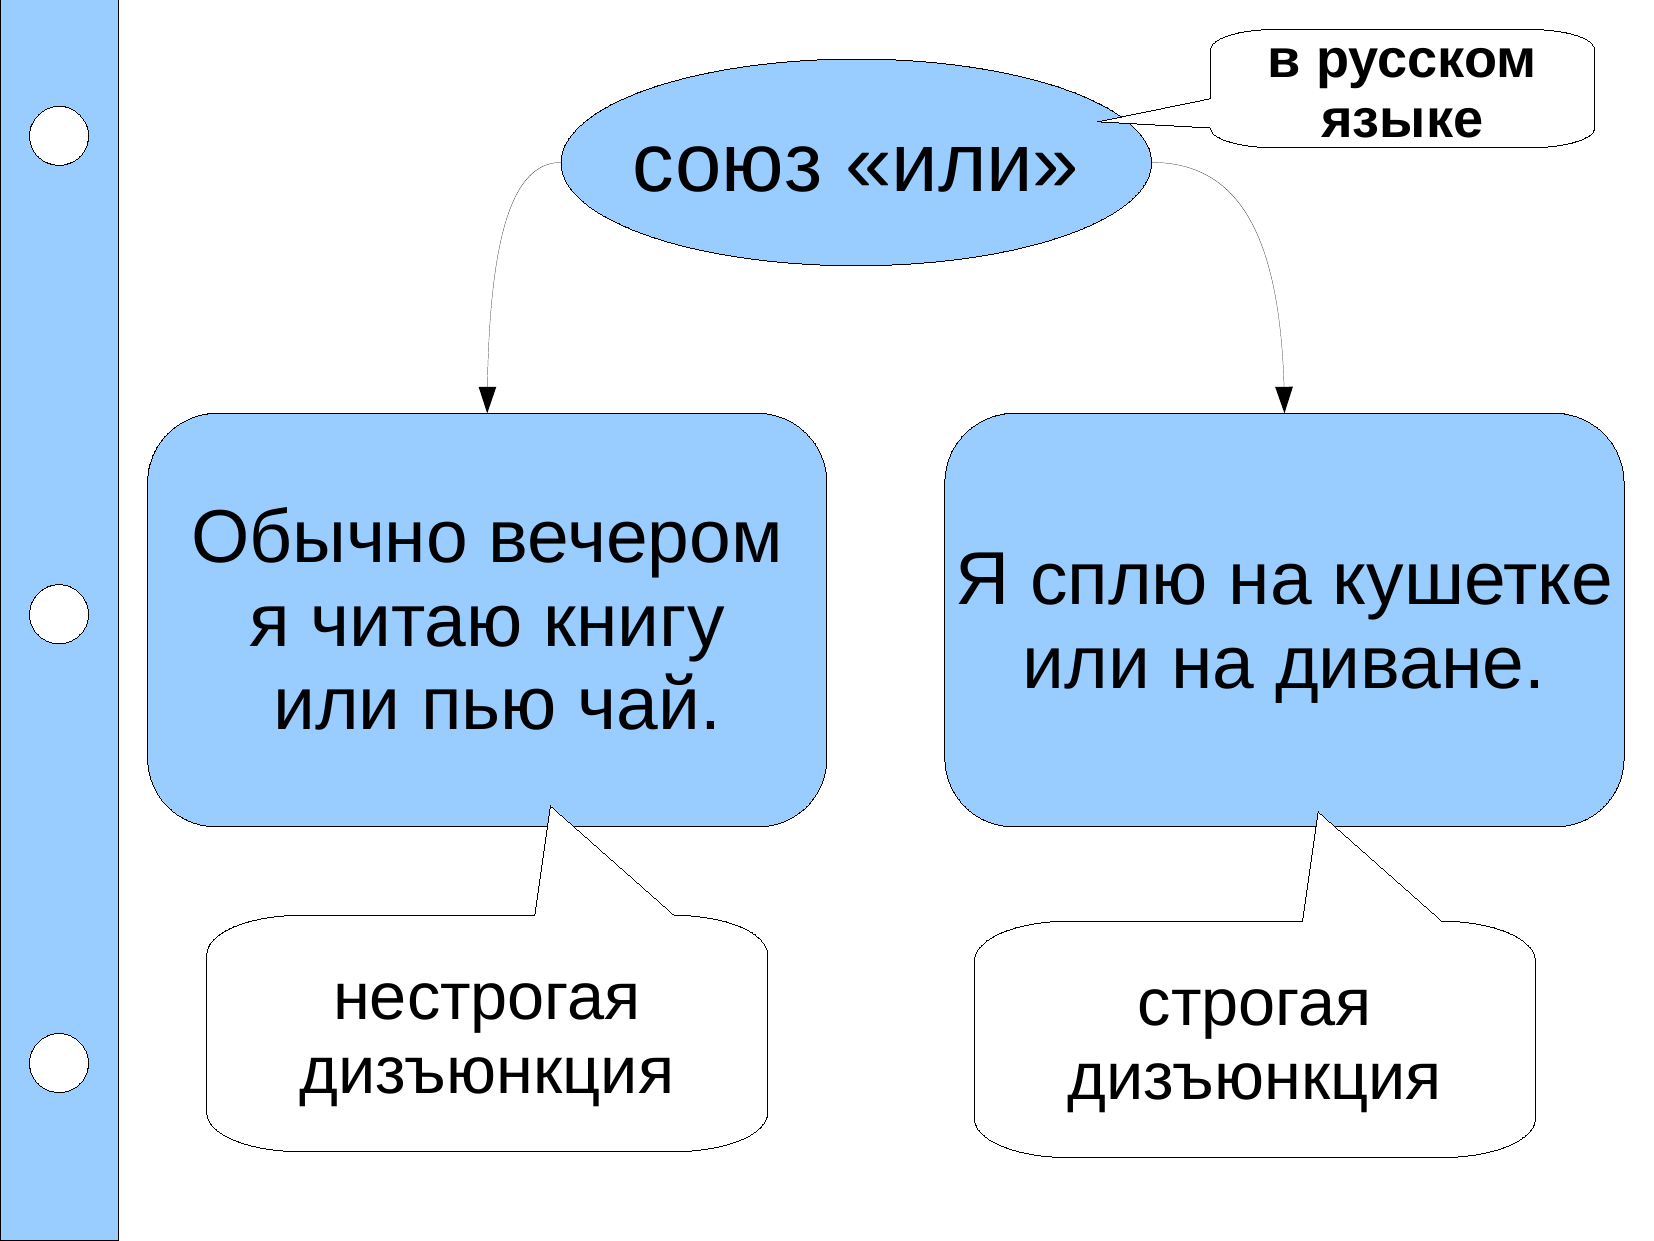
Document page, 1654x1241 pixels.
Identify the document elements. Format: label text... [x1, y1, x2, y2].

text_box Я сплю на кушетке или на диване. [944, 413, 1625, 827]
text_box [0, 0, 119, 1241]
text_box строгая дизъюнкция [974, 811, 1536, 1158]
text_box Обычно вечером я читаю книгу или пью чай. [147, 413, 827, 827]
text_box союз «или» [561, 59, 1152, 266]
text_box в русском языке [1097, 29, 1595, 148]
text_box нестрогая дизъюнкция [206, 805, 768, 1152]
